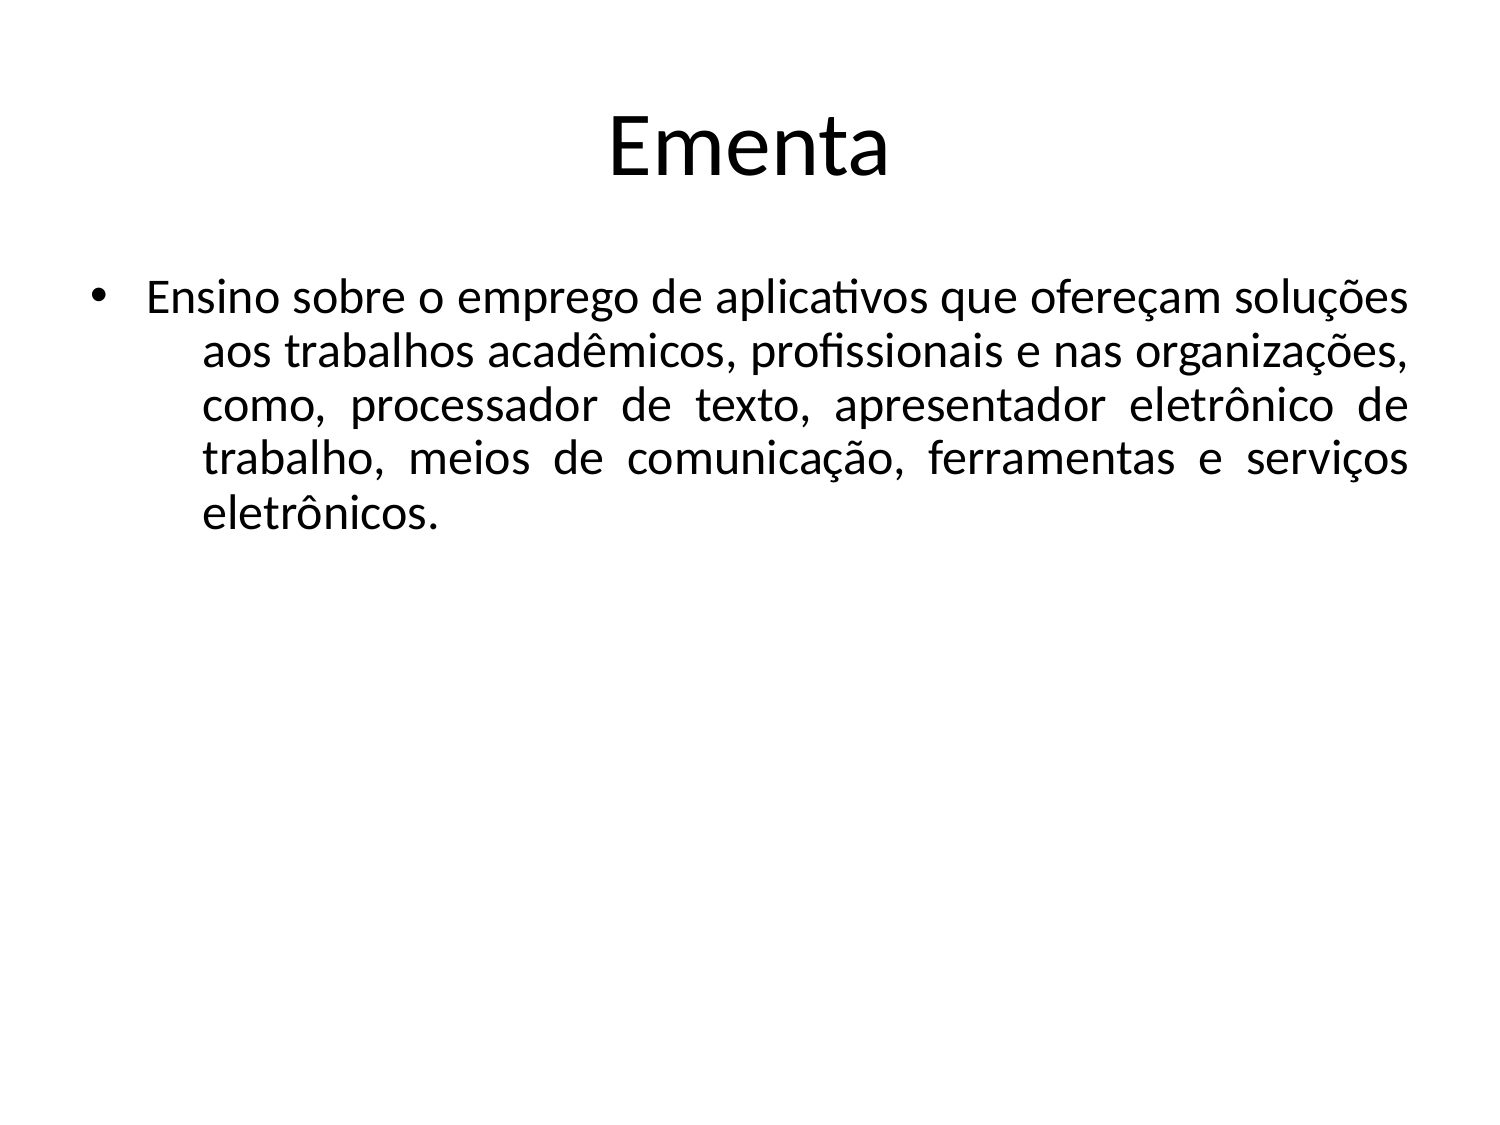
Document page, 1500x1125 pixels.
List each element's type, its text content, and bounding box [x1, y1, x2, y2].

list Ensino sobre o emprego de aplicativos que ofereçam soluções aos trabalhos acadêmicos, profissionais e nas organizações, como, processador de texto, apresentador eletrônico de trabalho, meios de comunicação, ferramentas e serviços eletrônicos. [75, 262, 1426, 1005]
title Ementa [75, 45, 1426, 233]
